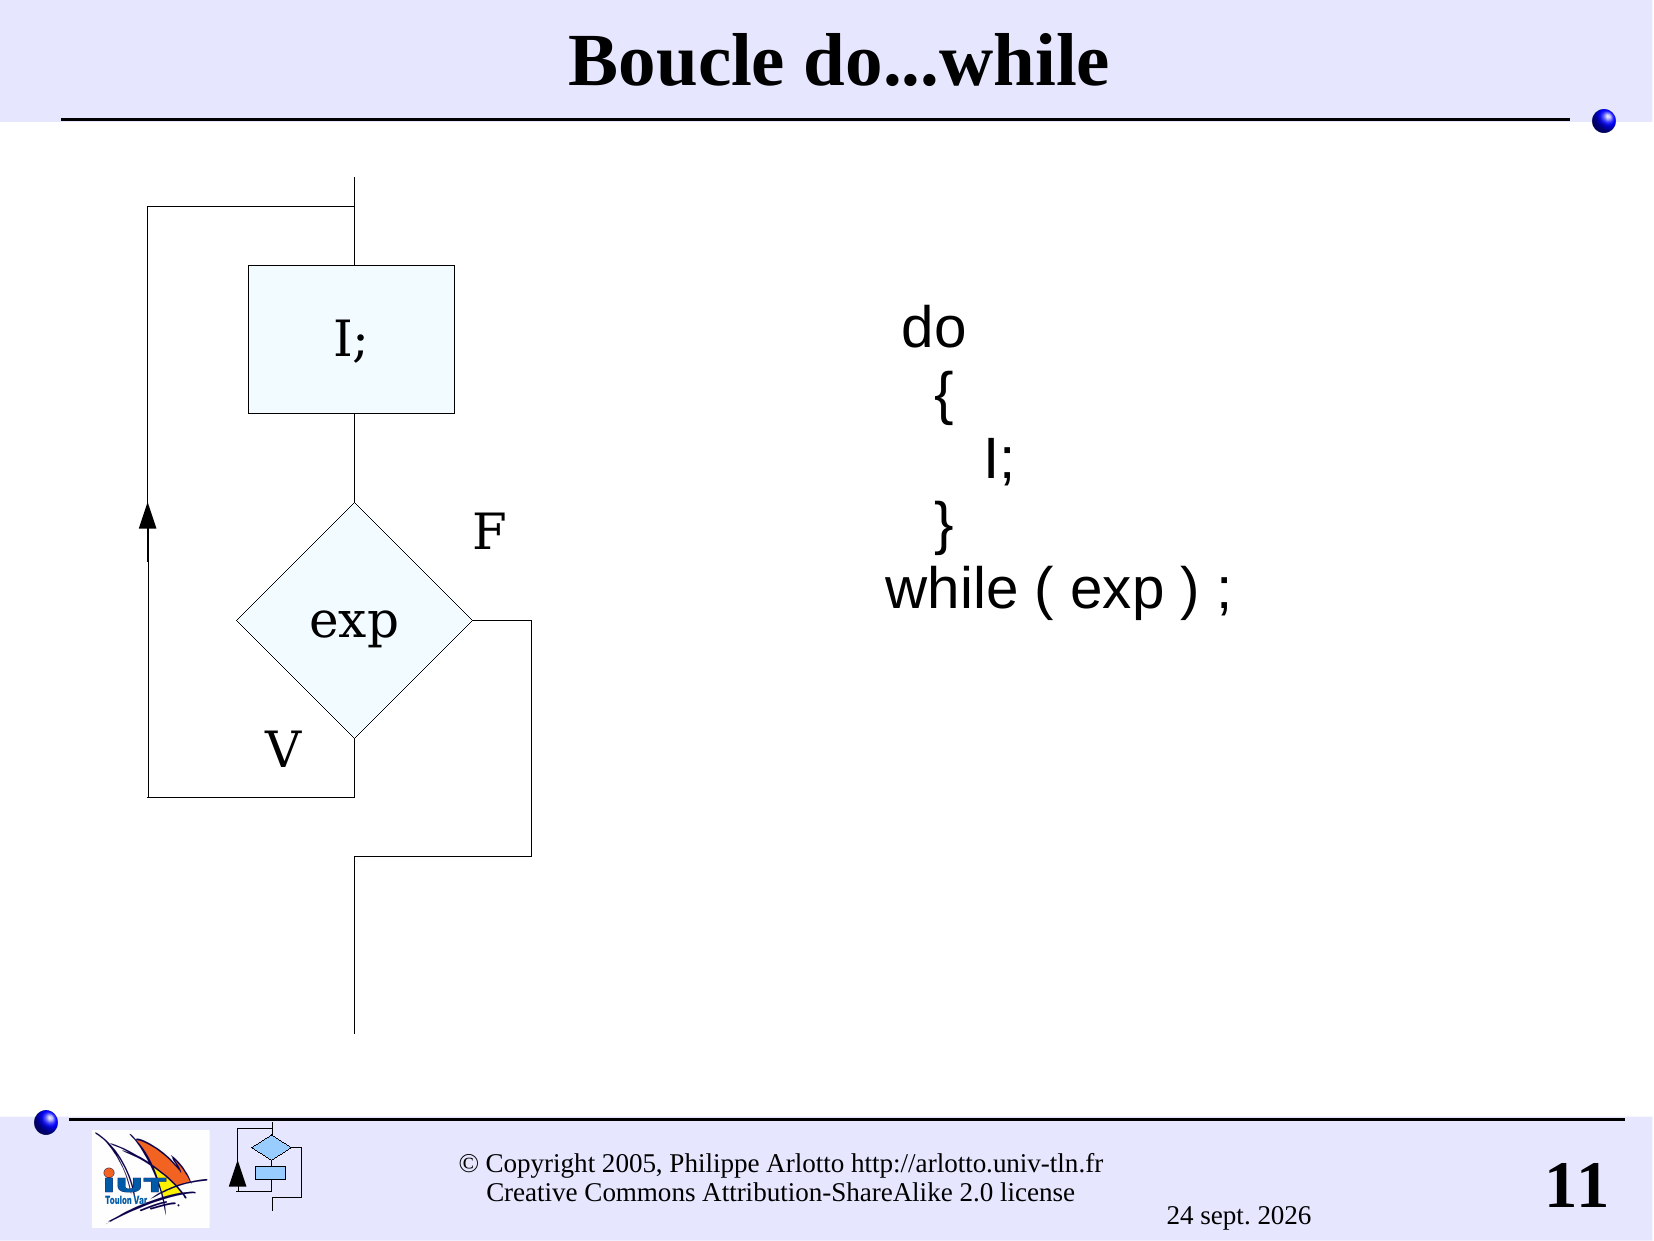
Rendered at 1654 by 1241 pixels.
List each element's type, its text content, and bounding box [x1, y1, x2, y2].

text_box I; [248, 265, 455, 414]
text_box V [265, 721, 325, 780]
text_box F [472, 502, 508, 562]
title Boucle do...while [95, 11, 1585, 110]
text_box do { I; } while ( exp ) ; [885, 295, 1234, 753]
text_box exp [236, 502, 473, 738]
